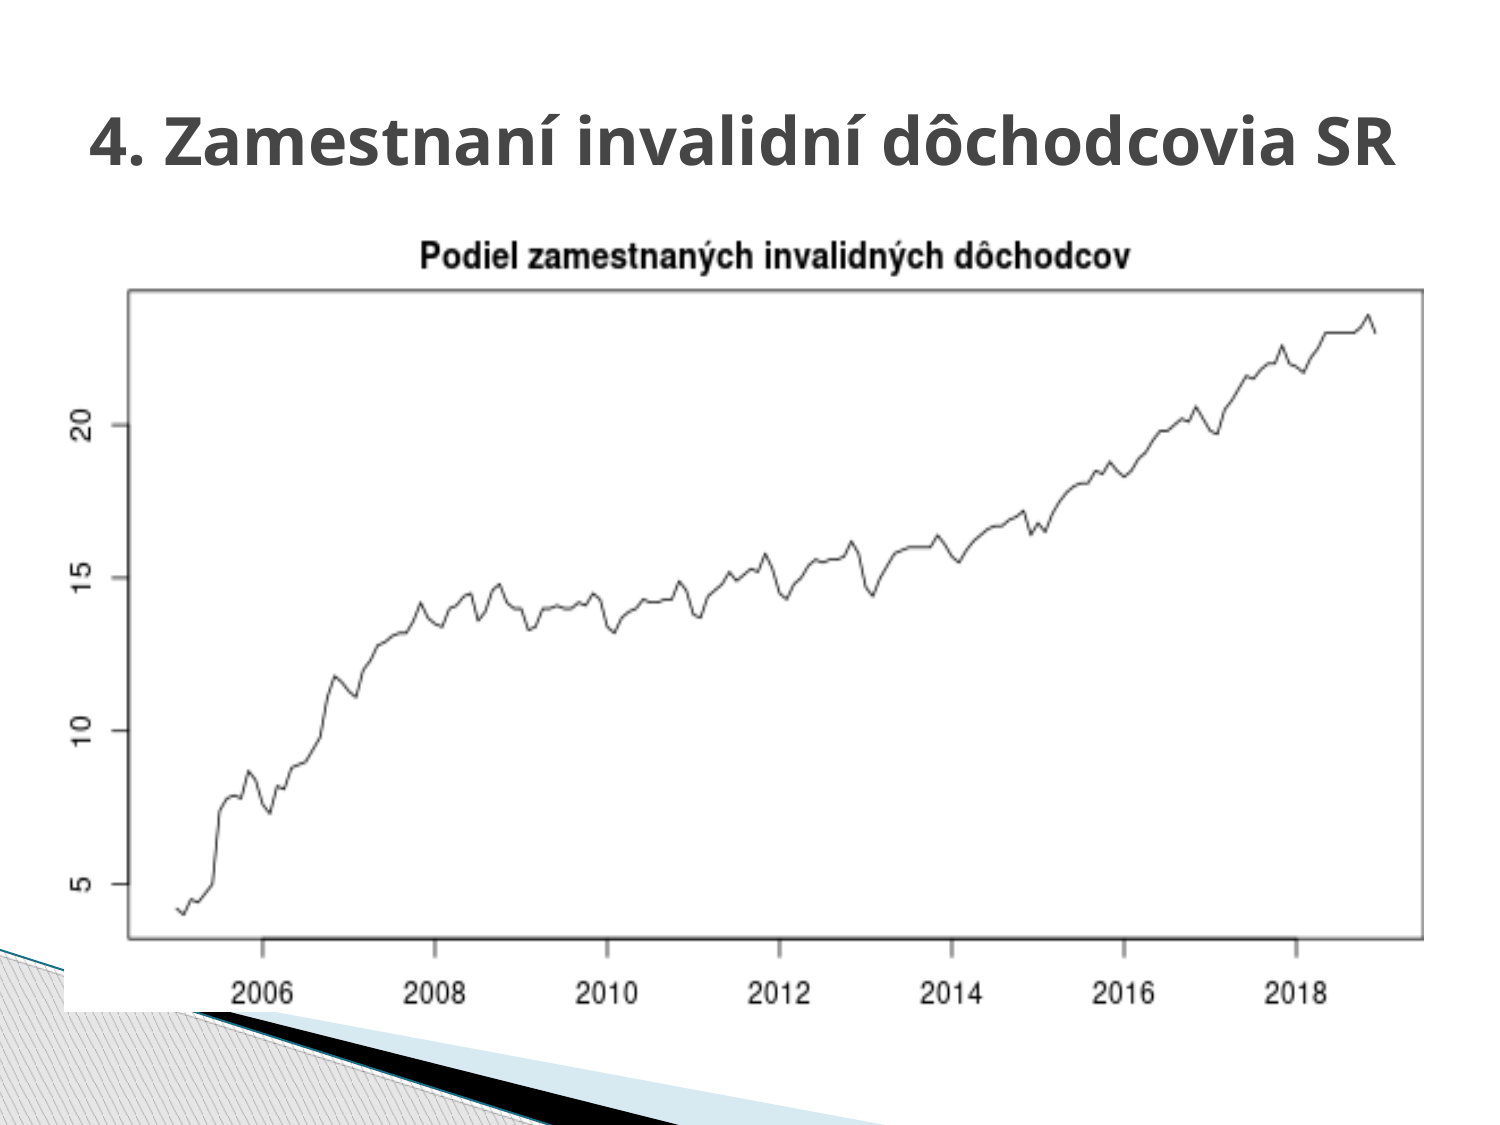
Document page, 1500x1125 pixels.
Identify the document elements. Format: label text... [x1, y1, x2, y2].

title 4. Zamestnaní invalidní dôchodcovia SR [75, 45, 1425, 233]
picture [64, 219, 1424, 1012]
